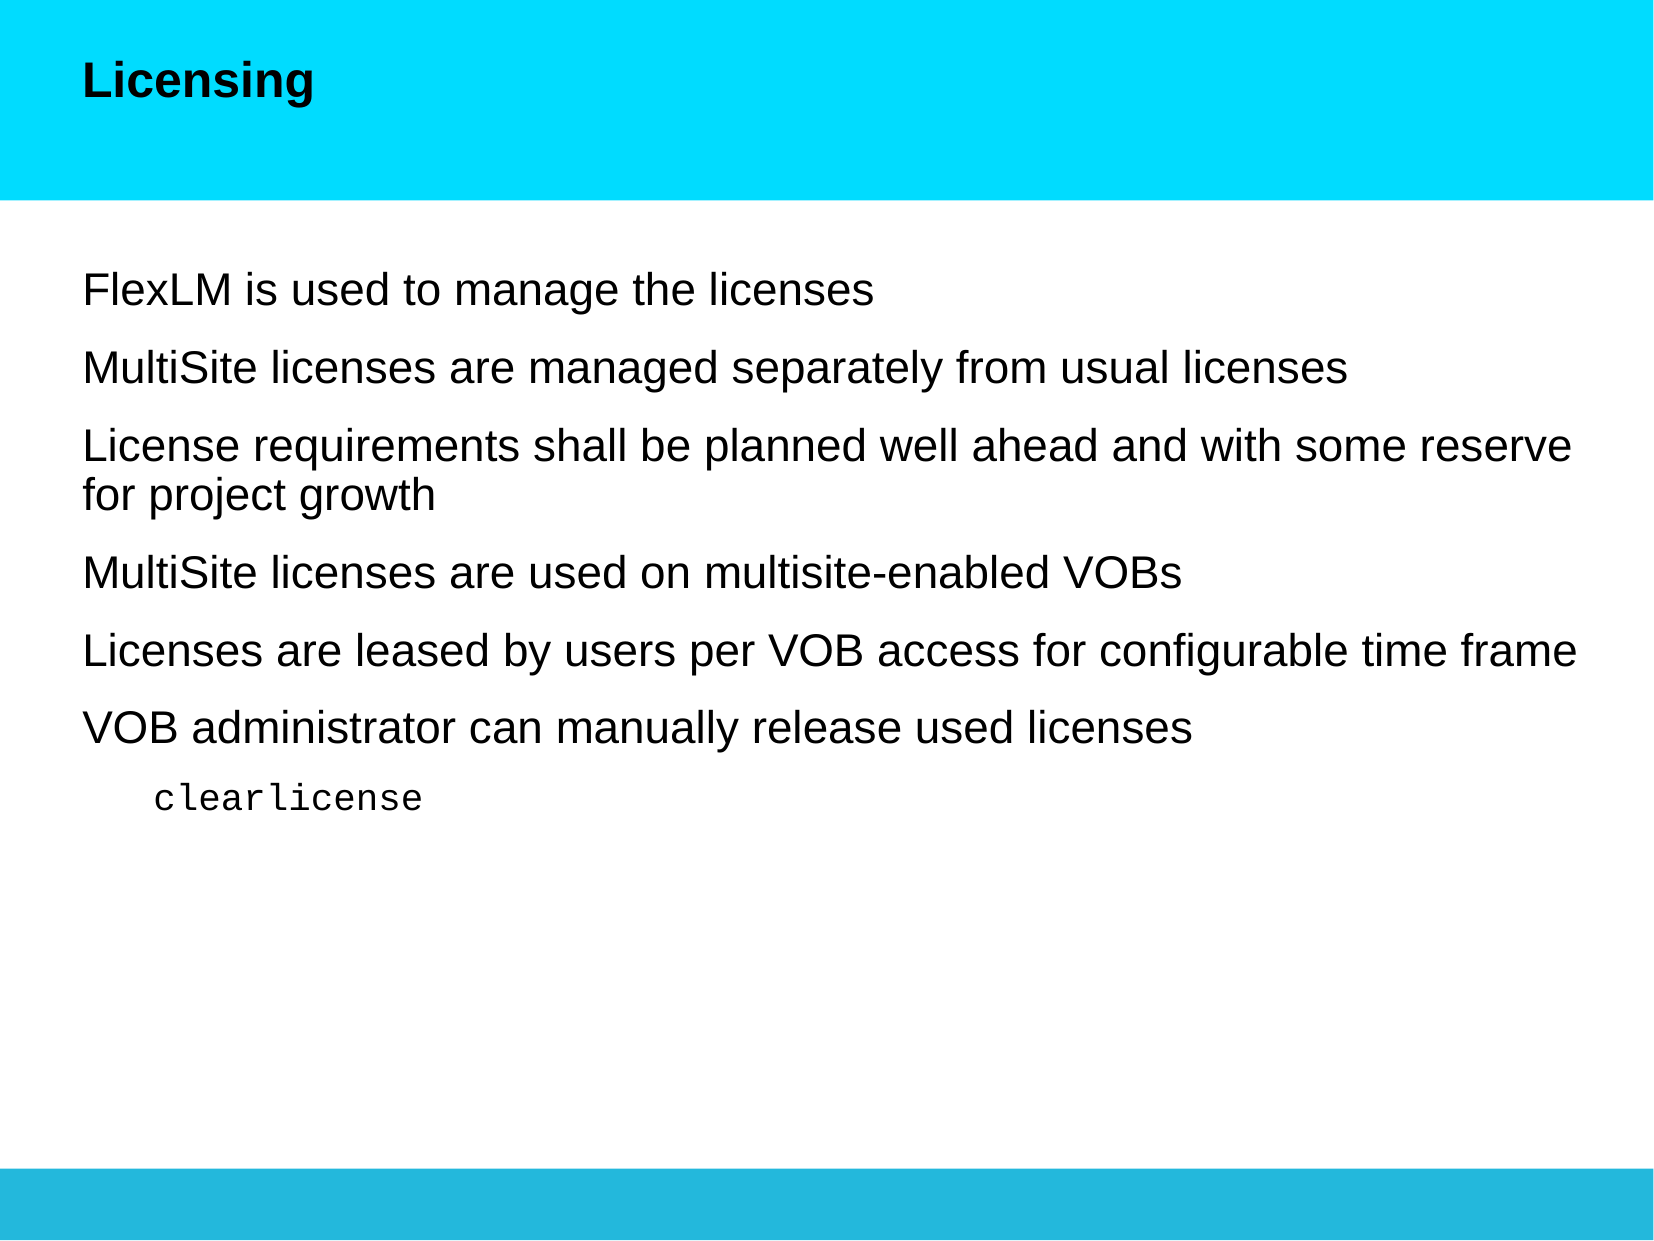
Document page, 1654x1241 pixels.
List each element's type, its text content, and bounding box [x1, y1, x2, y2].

picture [0, 201, 1654, 1168]
title Licensing [82, 34, 1130, 122]
list FlexLM is used to manage the licenses MultiSite licenses are managed separately from usual licenses License requirements shall be planned well ahead and with some reserve for project growth MultiSite licenses are used on multisite-enabled VOBs Licenses are leased by users per VOB access for configurable time frame VOB administrator can manually release used licenses clearlicense [82, 266, 1580, 1119]
